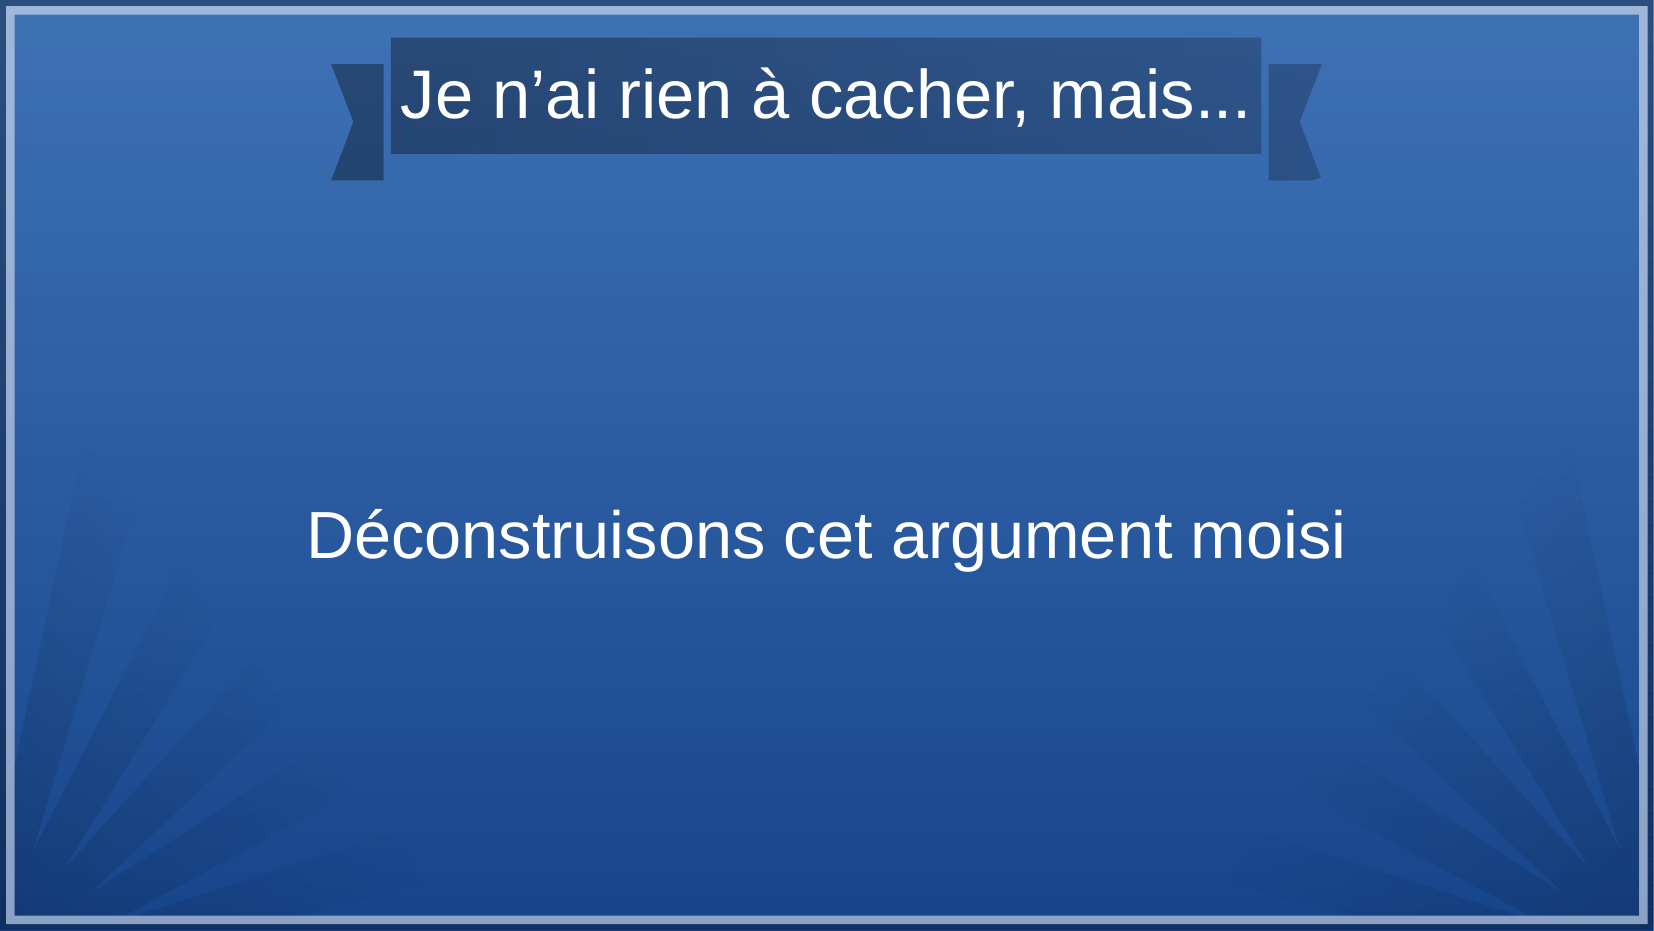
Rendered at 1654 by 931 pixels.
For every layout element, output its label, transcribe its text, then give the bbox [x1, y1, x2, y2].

title Je n’ai rien à cacher, mais... [389, 35, 1264, 154]
subtitle Déconstruisons cet argument moisi [82, 224, 1571, 848]
